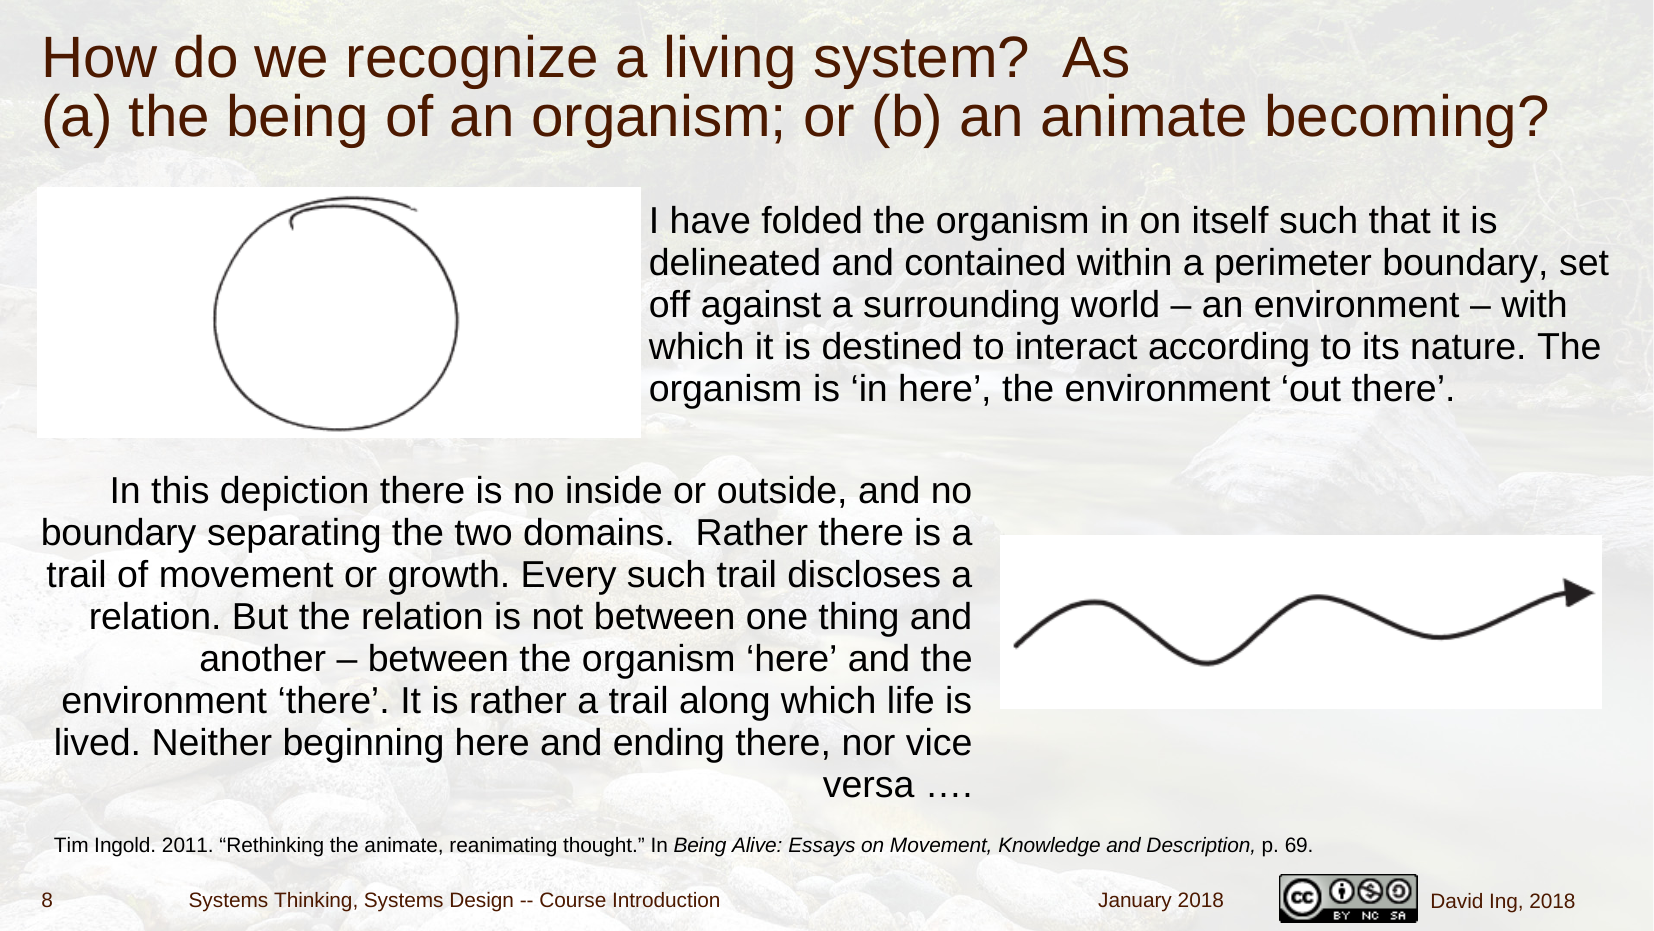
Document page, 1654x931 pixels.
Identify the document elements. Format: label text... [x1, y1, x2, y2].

title How do we recognize a living system? As (a) the being of an organism; or (b) an animate becoming? [41, 30, 1613, 174]
text_box Tim Ingold. 2011. “Rethinking the animate, reanimating thought.” In Being Alive: Essays on Movement, Knowledge and Description, p. 69. [39, 826, 1487, 865]
text_box In this depiction there is no inside or outside, and no boundary separating the two domains. Rather there is a trail of movement or growth. Every such trail discloses a relation. But the relation is not between one thing and another – between the organism ‘here’ and the environment ‘there’. It is rather a trail along which life is lived. Neither beginning here and ending there, nor vice versa …. [25, 462, 996, 813]
text_box I have folded the organism in on itself such that it is delineated and contained within a perimeter boundary, set off against a surrounding world – an environment – with which it is destined to interact according to its nature. The organism is ‘in here’, the environment ‘out there’. [634, 191, 1631, 424]
picture [0, 0, 1654, 931]
